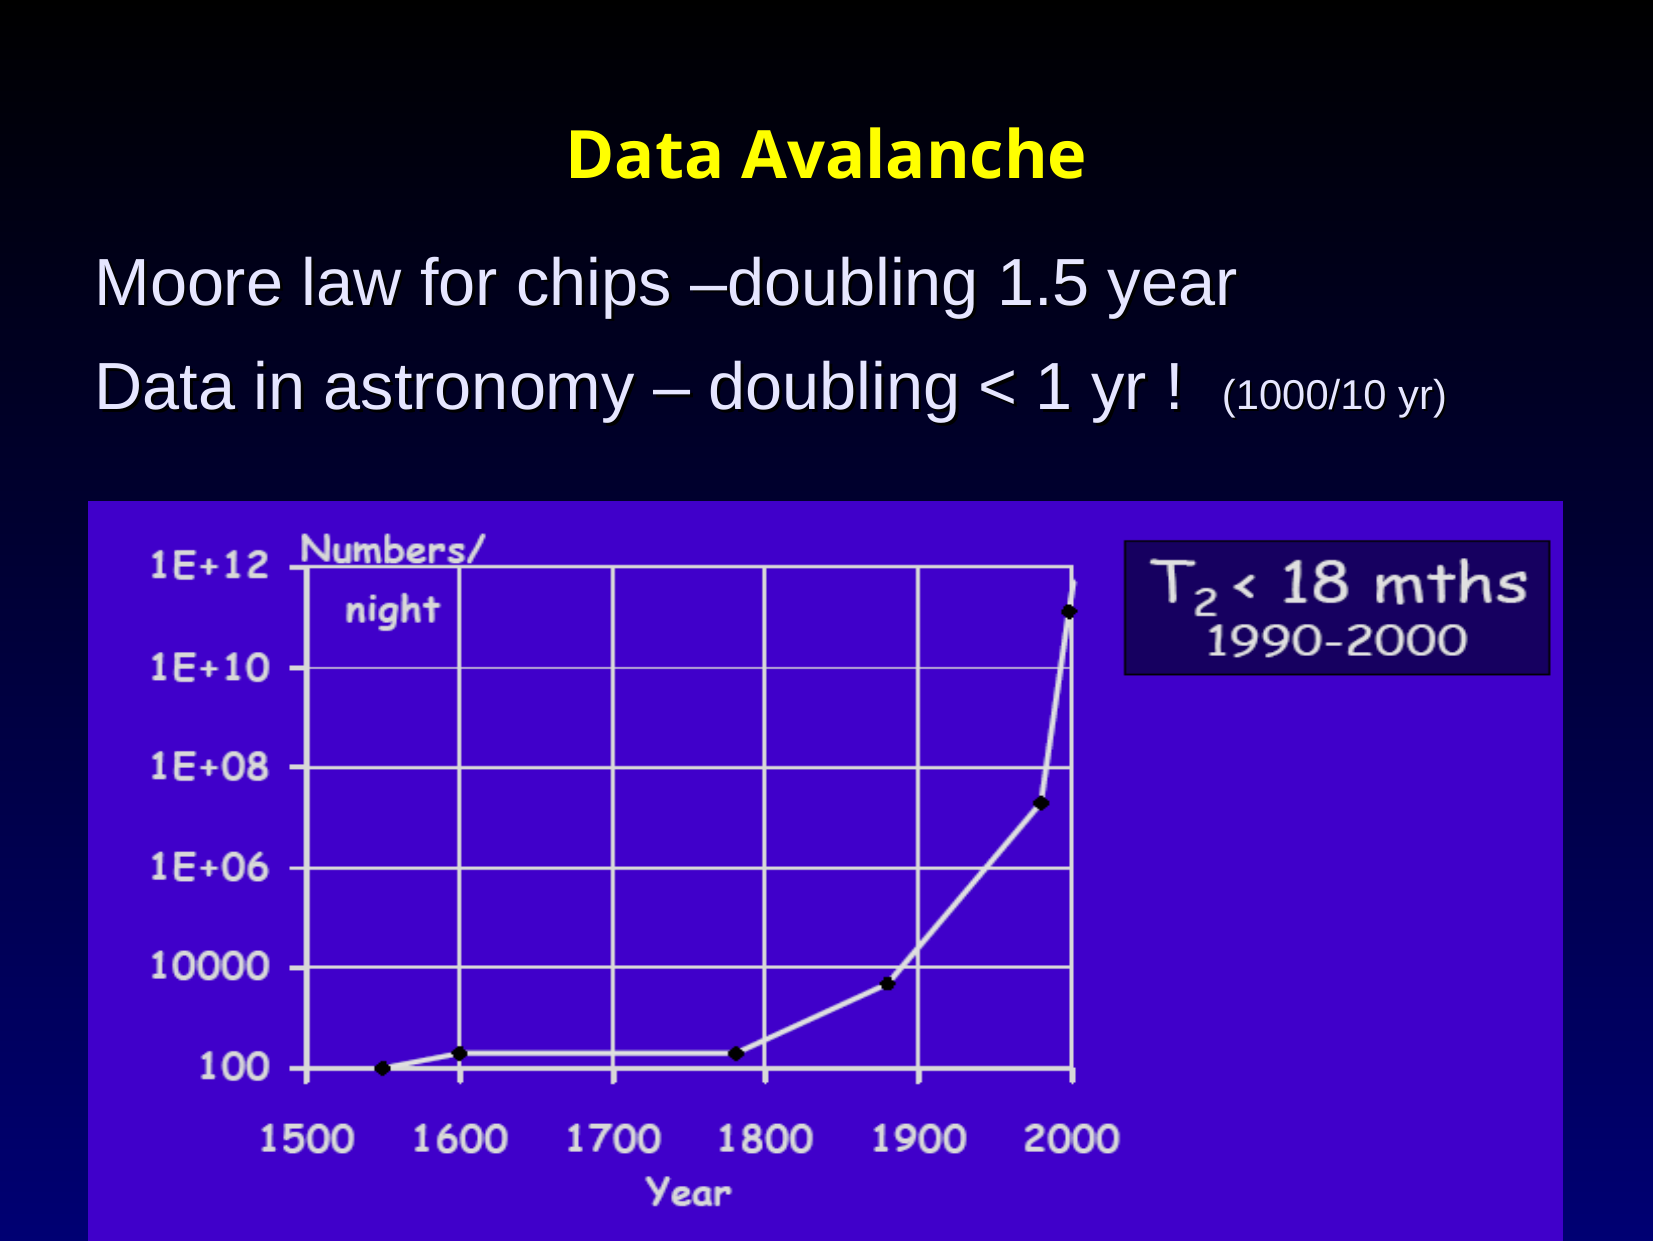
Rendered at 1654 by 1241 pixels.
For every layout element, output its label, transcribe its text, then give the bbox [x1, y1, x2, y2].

title Data Avalanche [82, 49, 1571, 244]
picture [88, 501, 1563, 1241]
list Moore law for chips –doubling 1.5 year Data in astronomy – doubling < 1 yr ! (1000/10 yr) [76, 244, 1594, 444]
